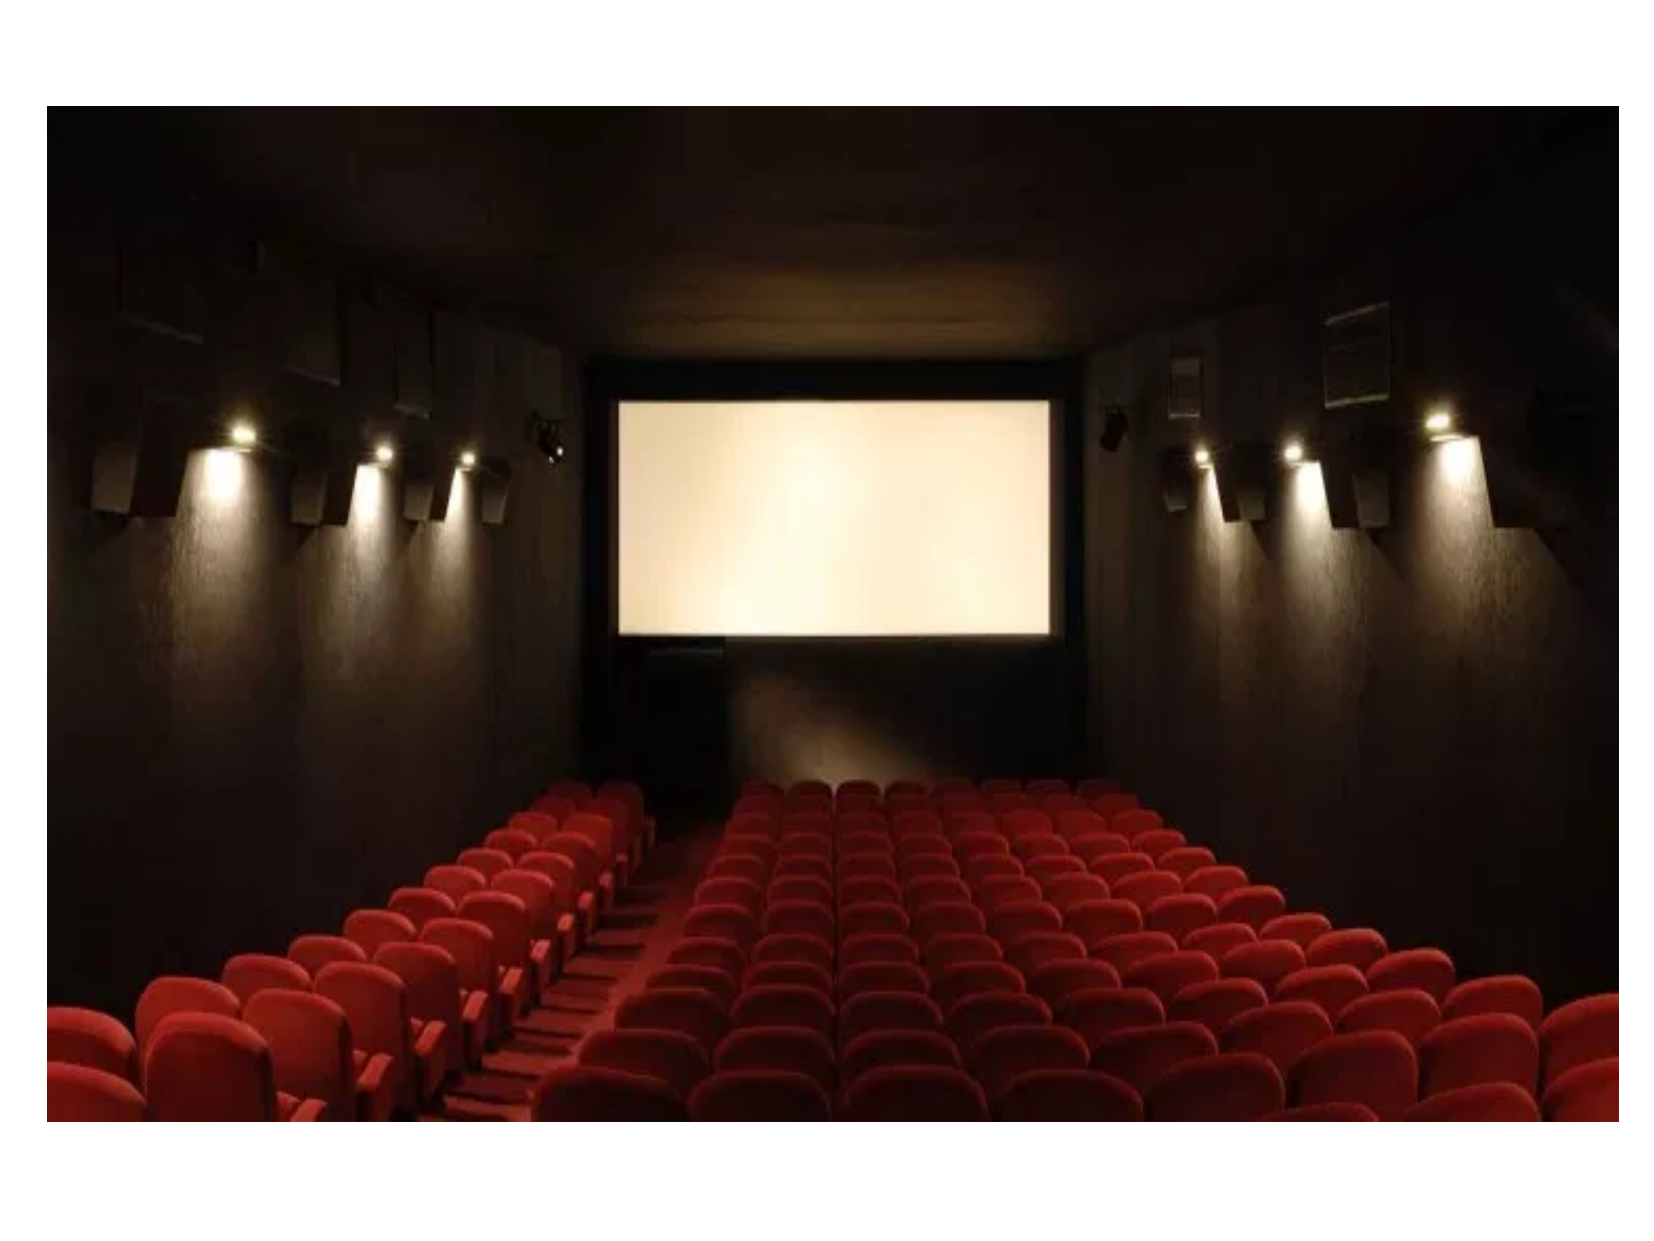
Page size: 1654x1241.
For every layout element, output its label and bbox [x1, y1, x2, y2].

picture [47, 106, 1619, 1123]
